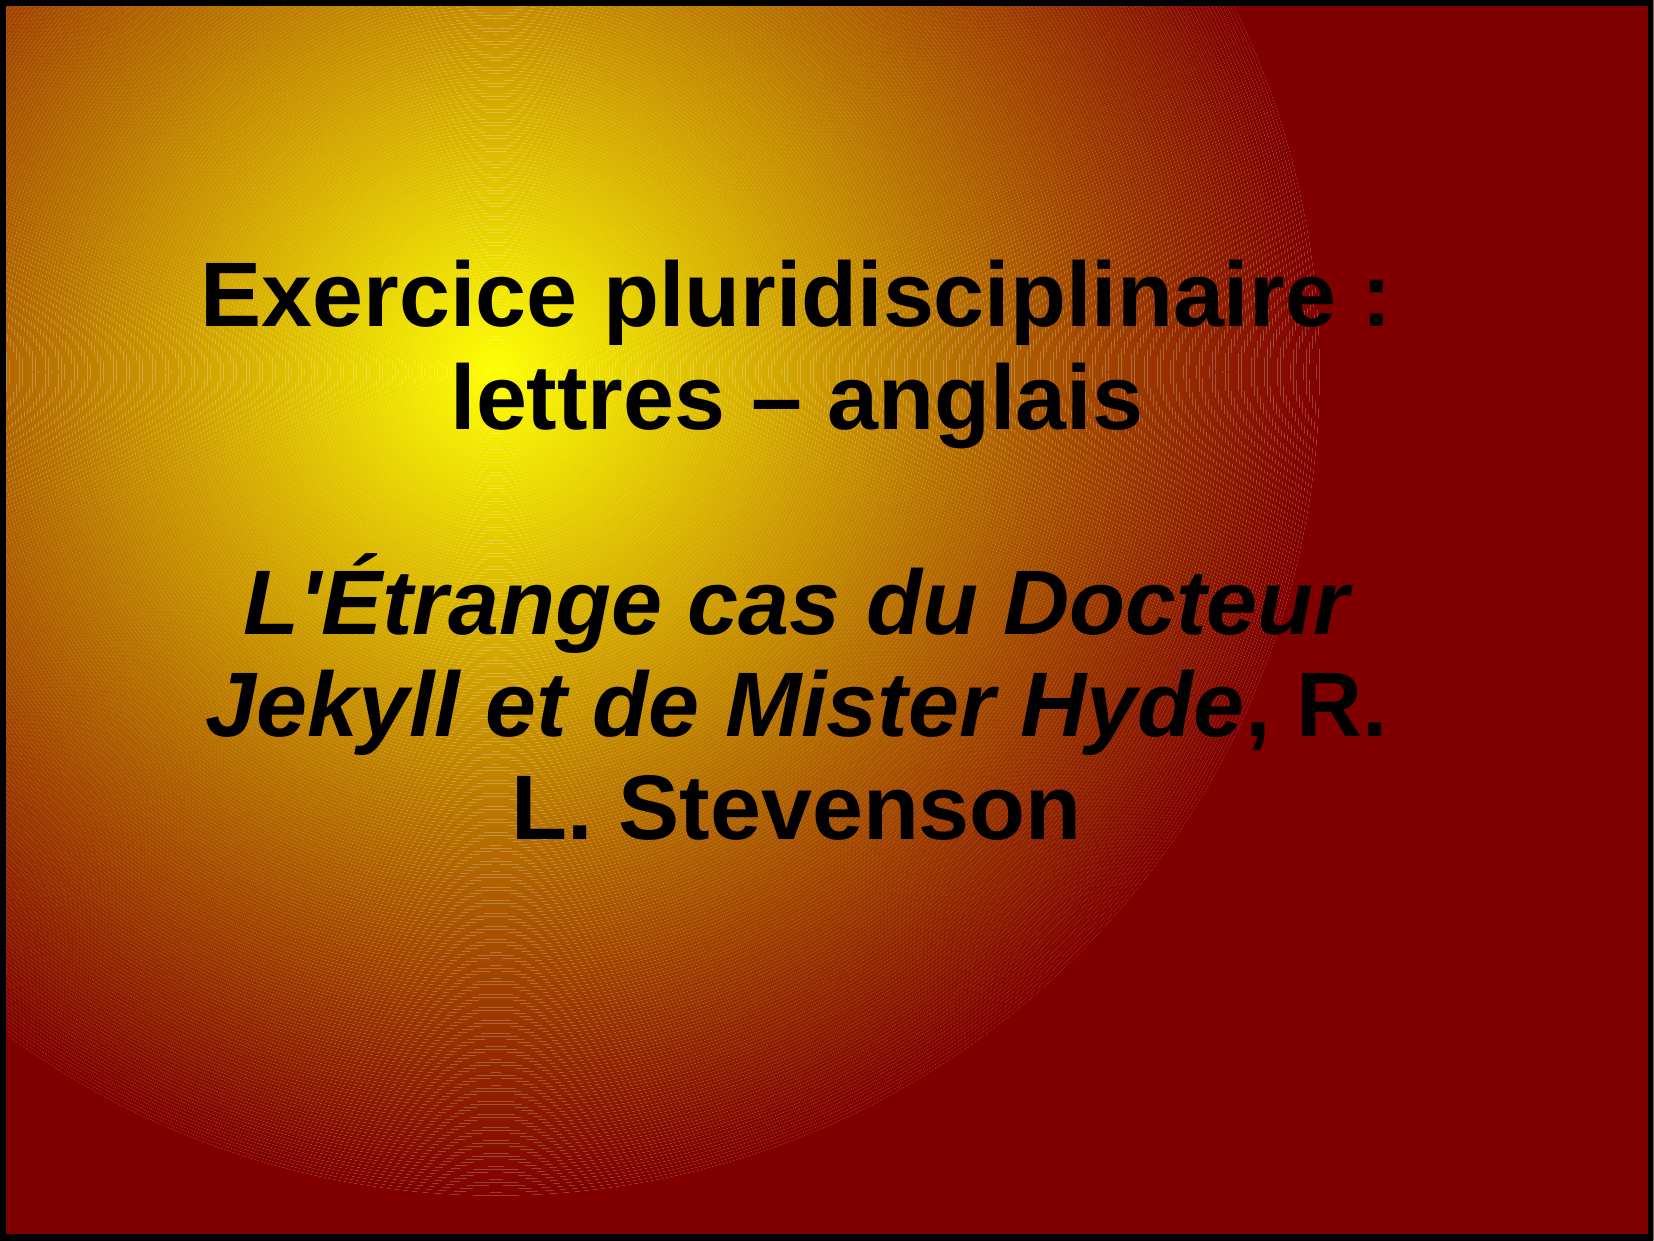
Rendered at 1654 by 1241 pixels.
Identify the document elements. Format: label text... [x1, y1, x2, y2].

text_box [0, 0, 1654, 1241]
text_box Exercice pluridisciplinaire : lettres – anglais L'Étrange cas du Docteur Jekyll et de Mister Hyde, R. L. Stevenson [177, 236, 1418, 882]
